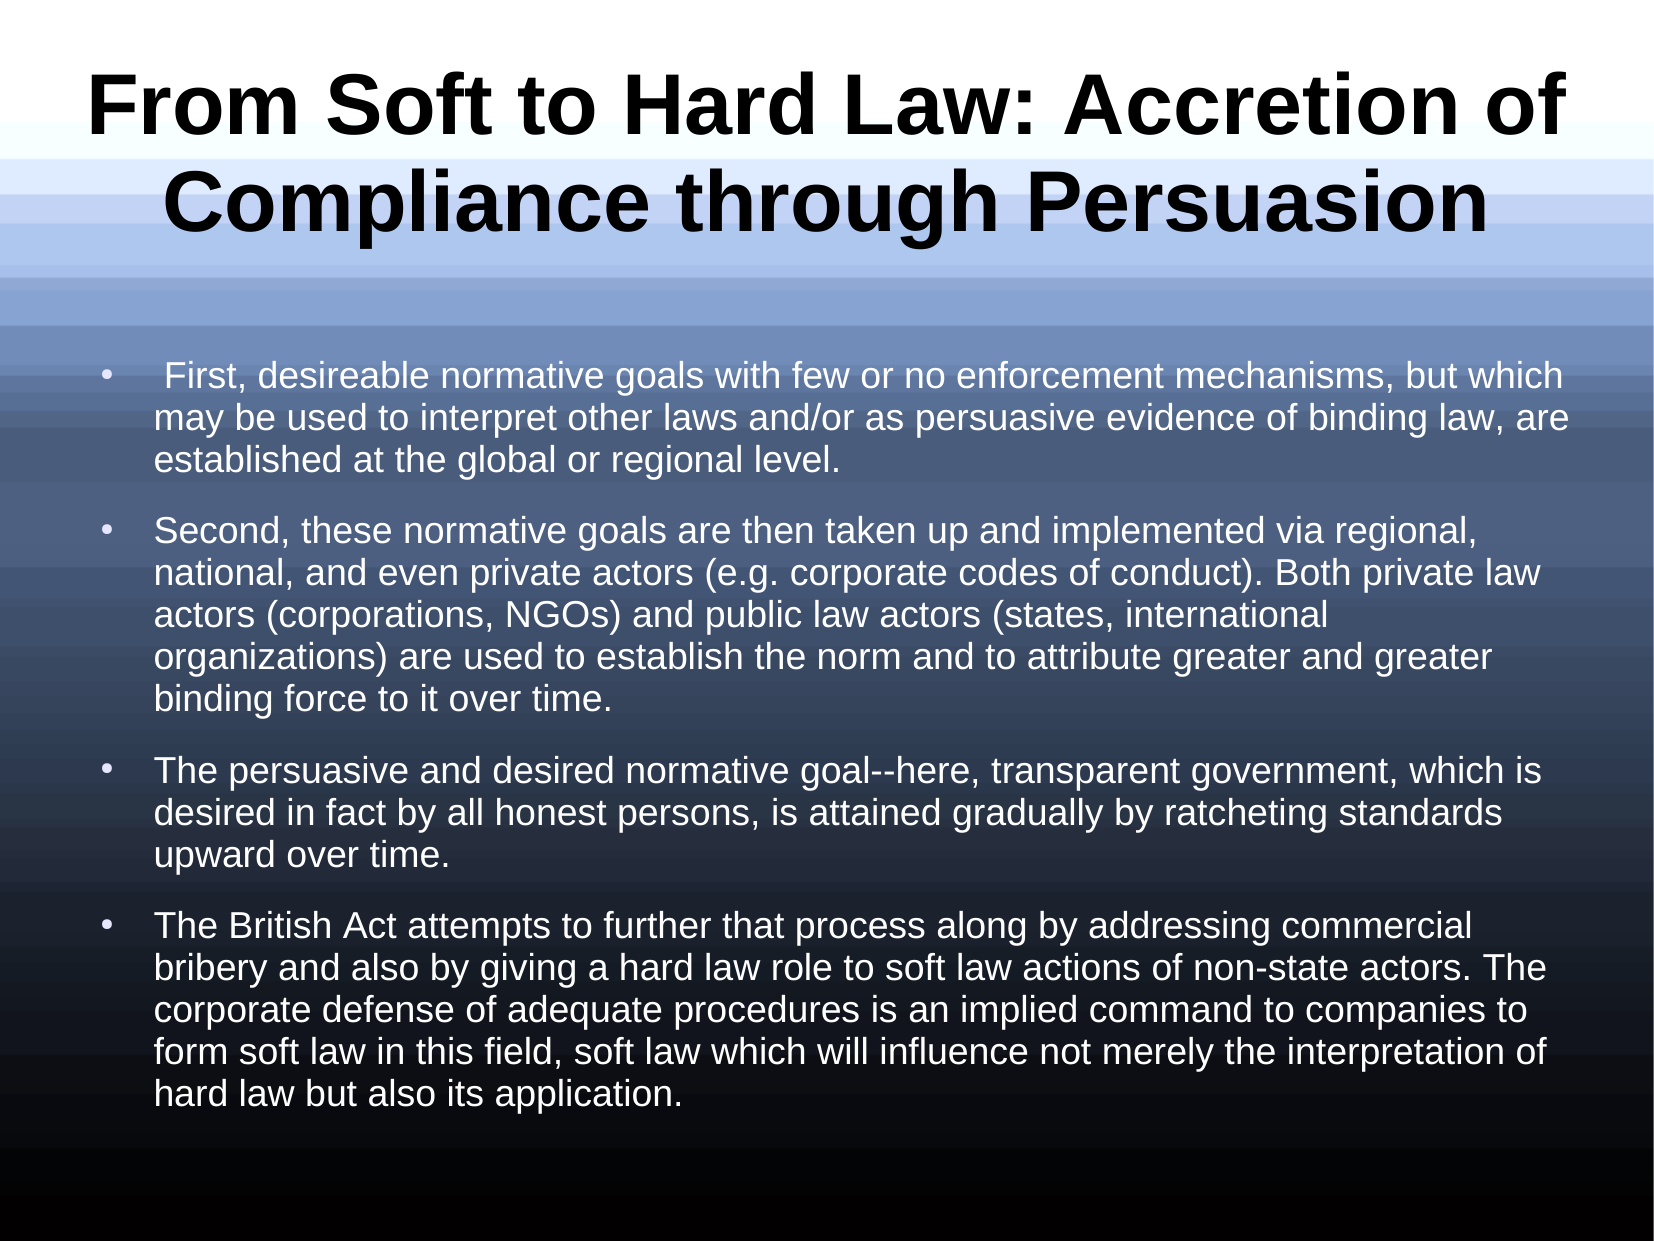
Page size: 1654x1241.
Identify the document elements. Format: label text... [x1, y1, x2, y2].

list First, desireable normative goals with few or no enforcement mechanisms, but which may be used to interpret other laws and/or as persuasive evidence of binding law, are established at the global or regional level. Second, these normative goals are then taken up and implemented via regional, national, and even private actors (e.g. corporate codes of conduct). Both private law actors (corporations, NGOs) and public law actors (states, international organizations) are used to establish the norm and to attribute greater and greater binding force to it over time. The persuasive and desired normative goal--here, transparent government, which is desired in fact by all honest persons, is attained gradually by ratcheting standards upward over time. The British Act attempts to further that process along by addressing commercial bribery and also by giving a hard law role to soft law actions of non-state actors. The corporate defense of adequate procedures is an implied command to companies to form soft law in this field, soft law which will influence not merely the interpretation of hard law but also its application. [82, 354, 1571, 1116]
picture [0, 0, 1654, 1241]
title From Soft to Hard Law: Accretion of Compliance through Persuasion [82, 49, 1571, 257]
